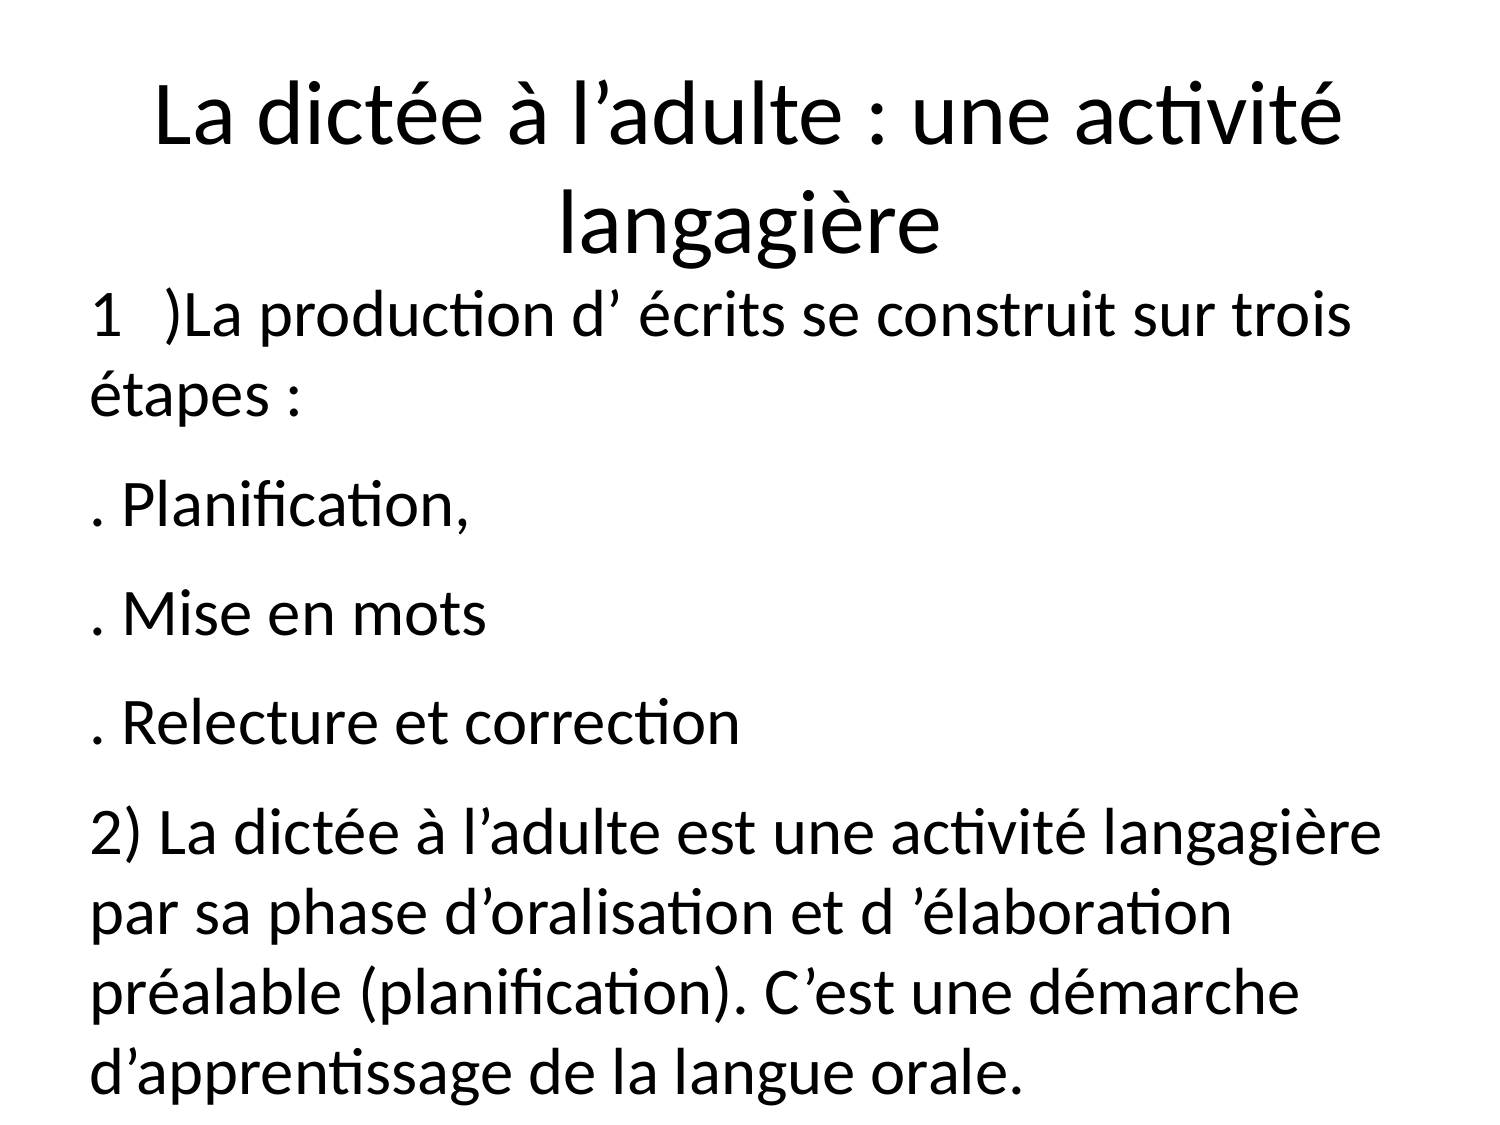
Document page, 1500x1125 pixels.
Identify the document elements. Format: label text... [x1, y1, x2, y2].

title La dictée à l’adulte : une activité langagière [75, 45, 1425, 233]
list 1 )La production d’ écrits se construit sur trois étapes : . Planification, . Mise en mots . Relecture et correction 2) La dictée à l’adulte est une activité langagière par sa phase d’oralisation et d ’élaboration préalable (planification). C’est une démarche d’apprentissage de la langue orale. [75, 262, 1425, 1005]
